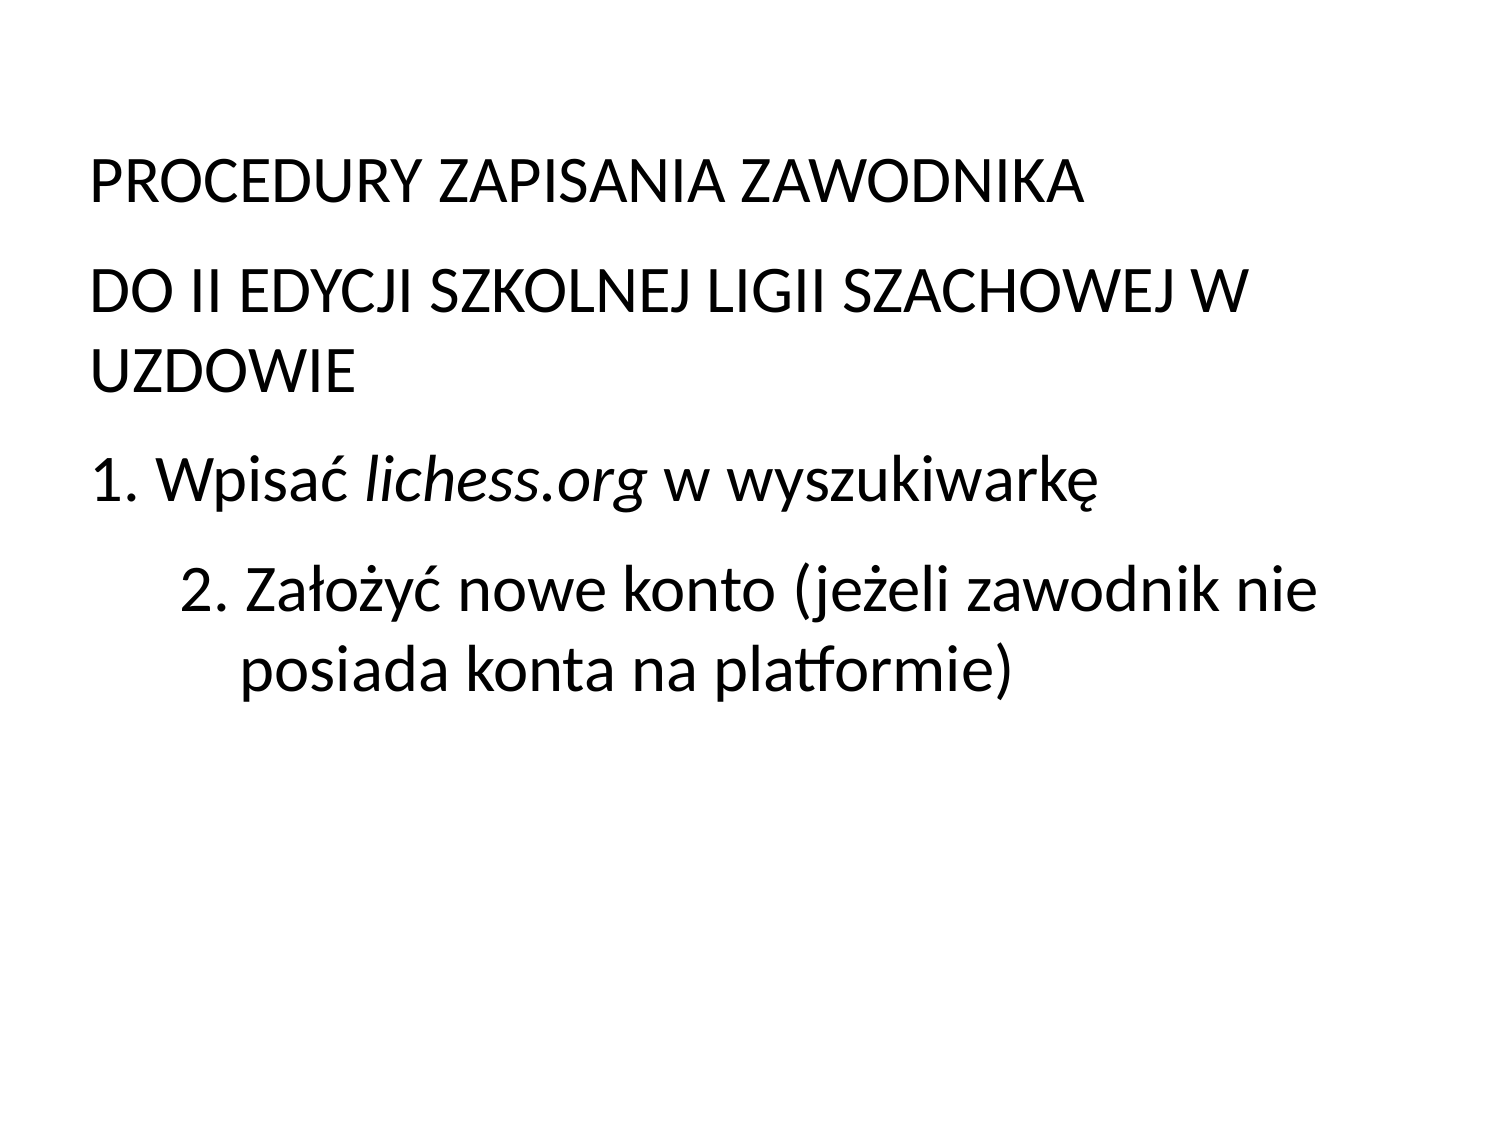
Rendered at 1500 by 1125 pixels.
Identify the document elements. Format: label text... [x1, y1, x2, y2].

list PROCEDURY ZAPISANIA ZAWODNIKA DO II EDYCJI SZKOLNEJ LIGII SZACHOWEJ W UZDOWIE 1. Wpisać lichess.org w wyszukiwarkę 2. Założyć nowe konto (jeżeli zawodnik nie posiada konta na platformie) [75, 19, 1425, 1005]
